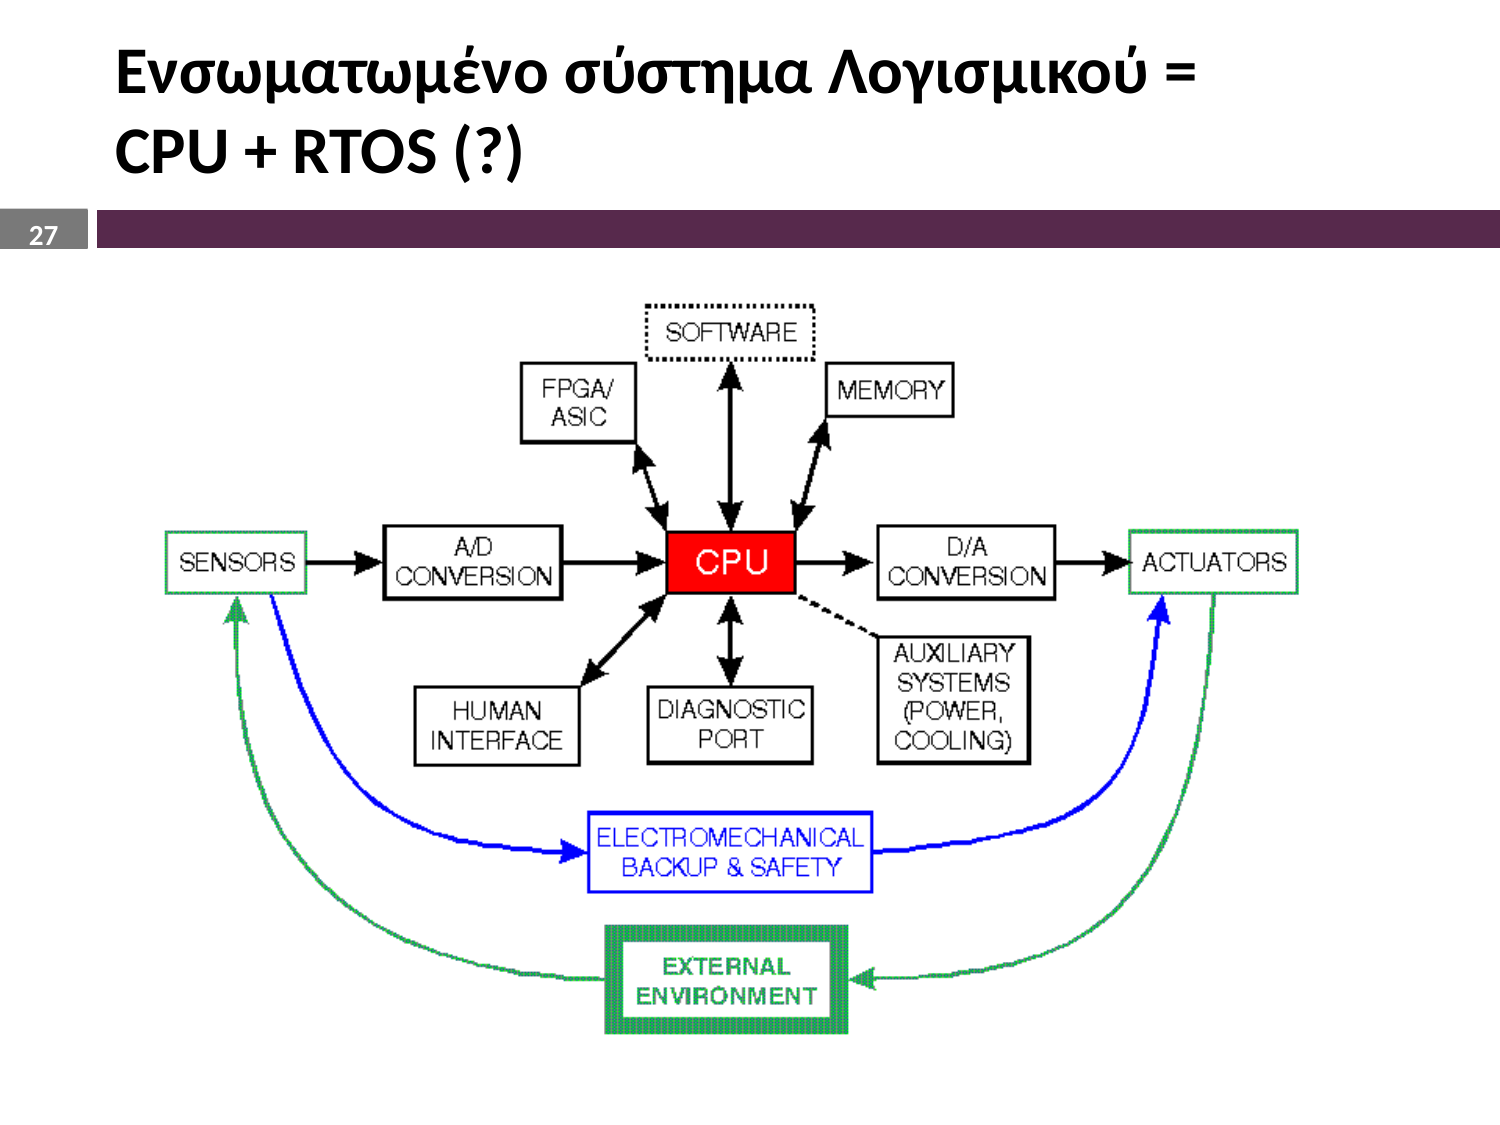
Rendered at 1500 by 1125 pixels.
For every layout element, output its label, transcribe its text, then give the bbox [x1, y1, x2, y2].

picture [137, 290, 1324, 1059]
title Ενσωματωμένο σύστημα Λογισμικού = CPU + RTOS (?) [100, 19, 1438, 182]
text_box [0, 208, 88, 249]
